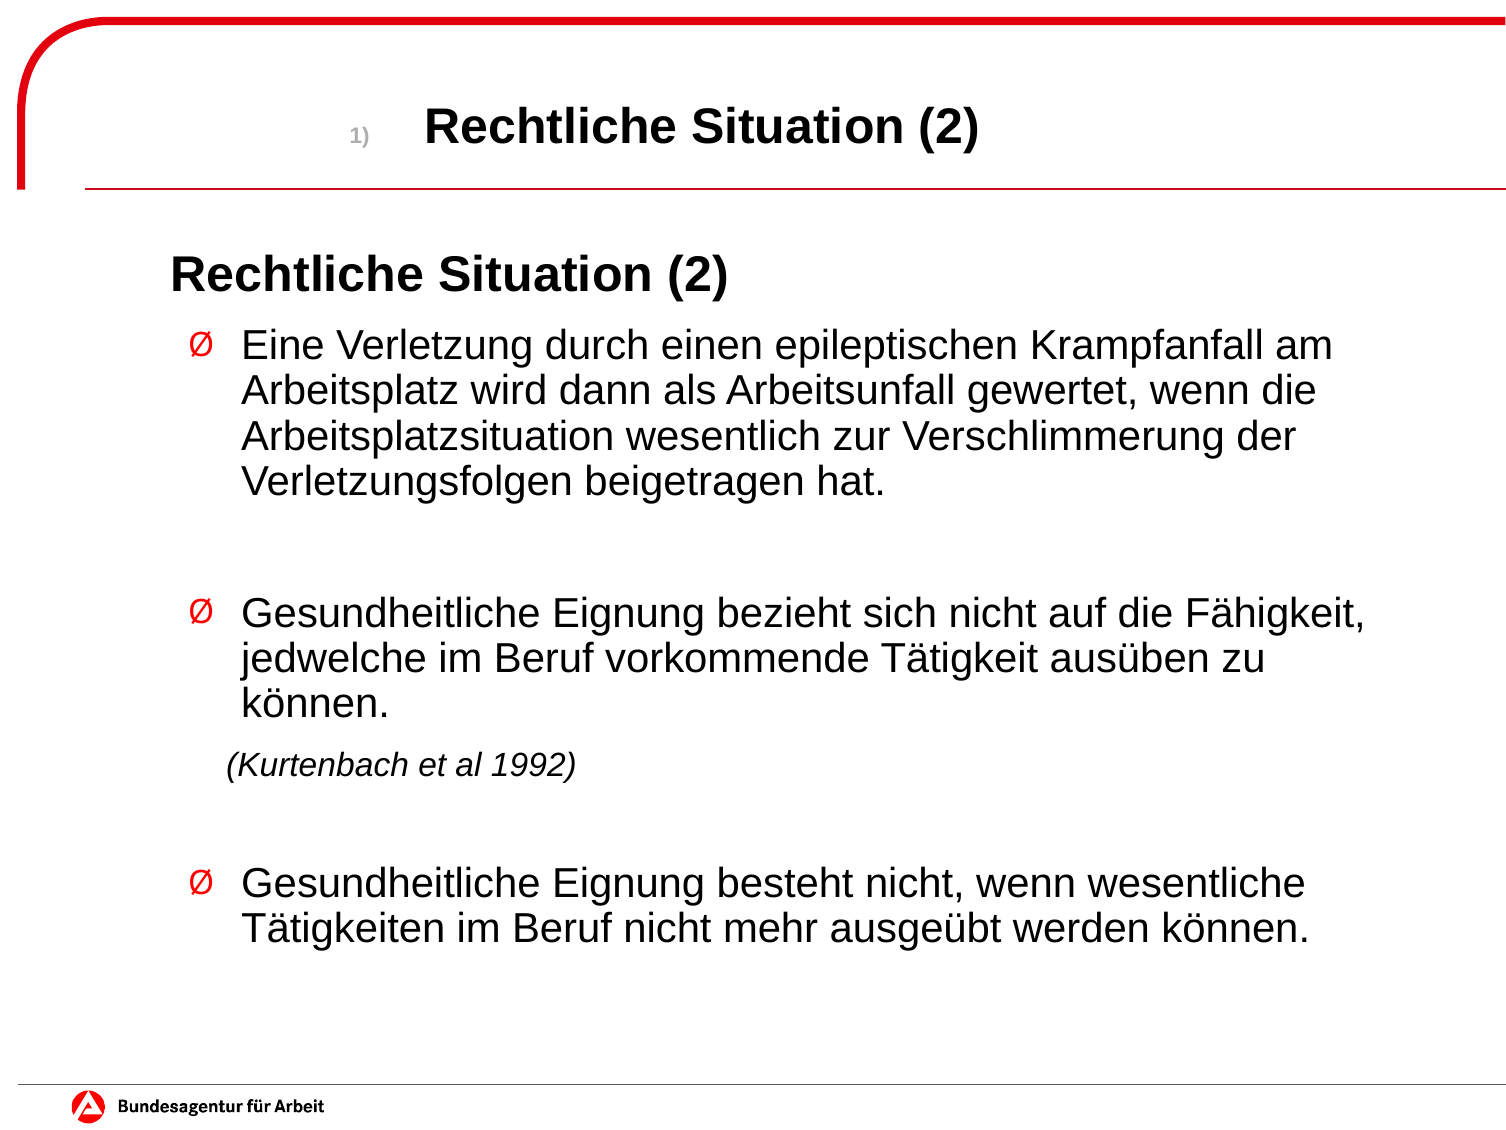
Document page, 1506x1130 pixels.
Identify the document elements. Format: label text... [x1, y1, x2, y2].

title Rechtliche Situation (2) [288, 93, 1042, 154]
list Rechtliche Situation (2) Eine Verletzung durch einen epileptischen Krampfanfall am Arbeitsplatz wird dann als Arbeitsunfall gewertet, wenn die Arbeitsplatzsituation wesentlich zur Verschlimmerung der Verletzungsfolgen beigetragen hat. Gesundheitliche Eignung bezieht sich nicht auf die Fähigkeit, jedwelche im Beruf vorkommende Tätigkeit ausüben zu können. (Kurtenbach et al 1992) Gesundheitliche Eignung besteht nicht, wenn wesentliche Tätigkeiten im Beruf nicht mehr ausgeübt werden können. [155, 241, 1428, 279]
